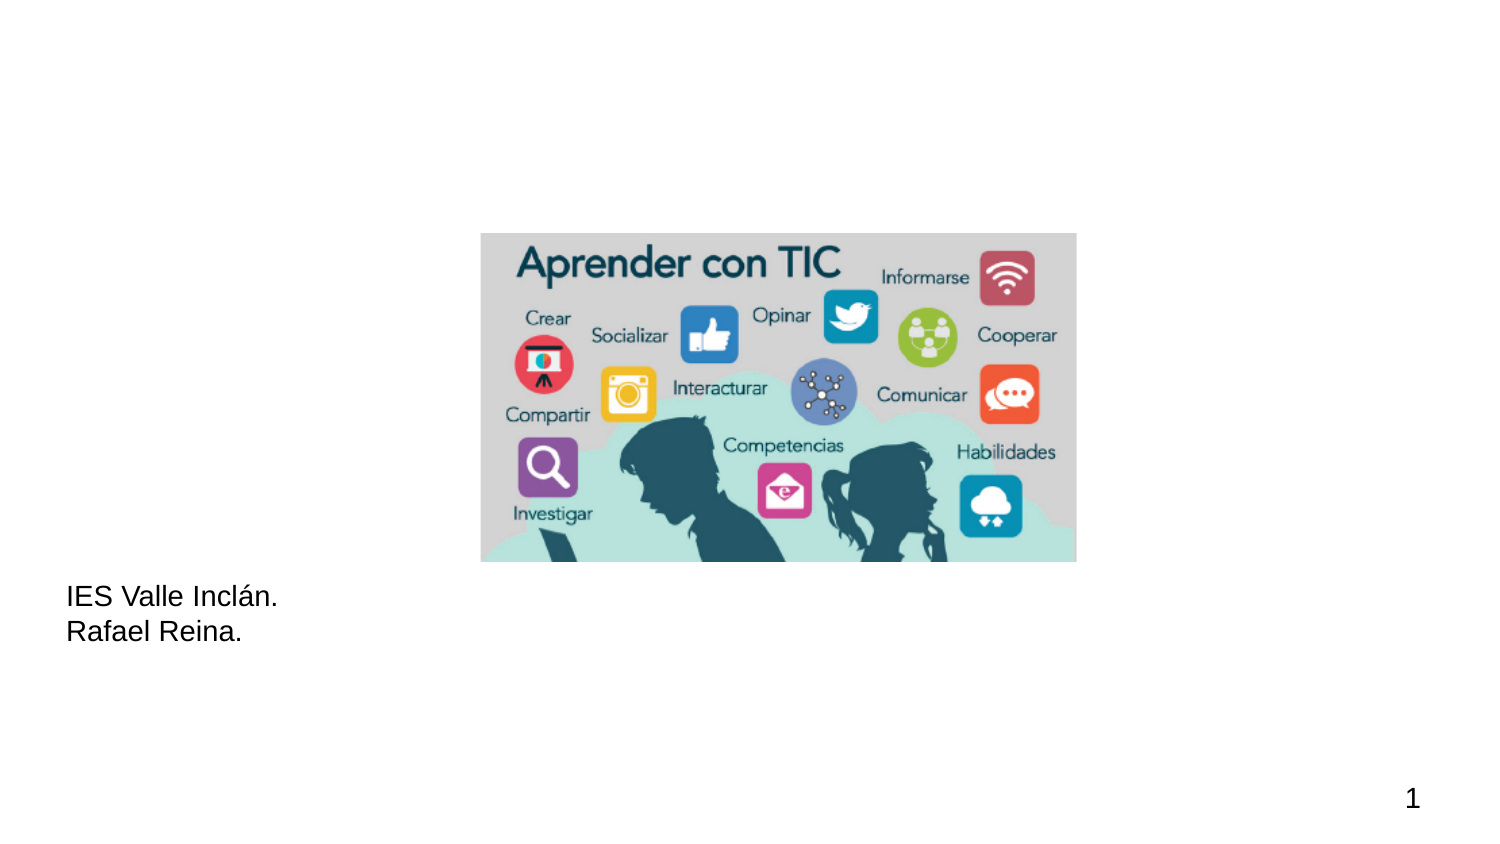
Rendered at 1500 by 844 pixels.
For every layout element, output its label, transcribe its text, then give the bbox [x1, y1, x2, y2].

slide_number <número> [1389, 764, 1480, 830]
subtitle IES Valle Inclán. Rafael Reina. [51, 562, 1449, 735]
picture [479, 233, 1081, 562]
